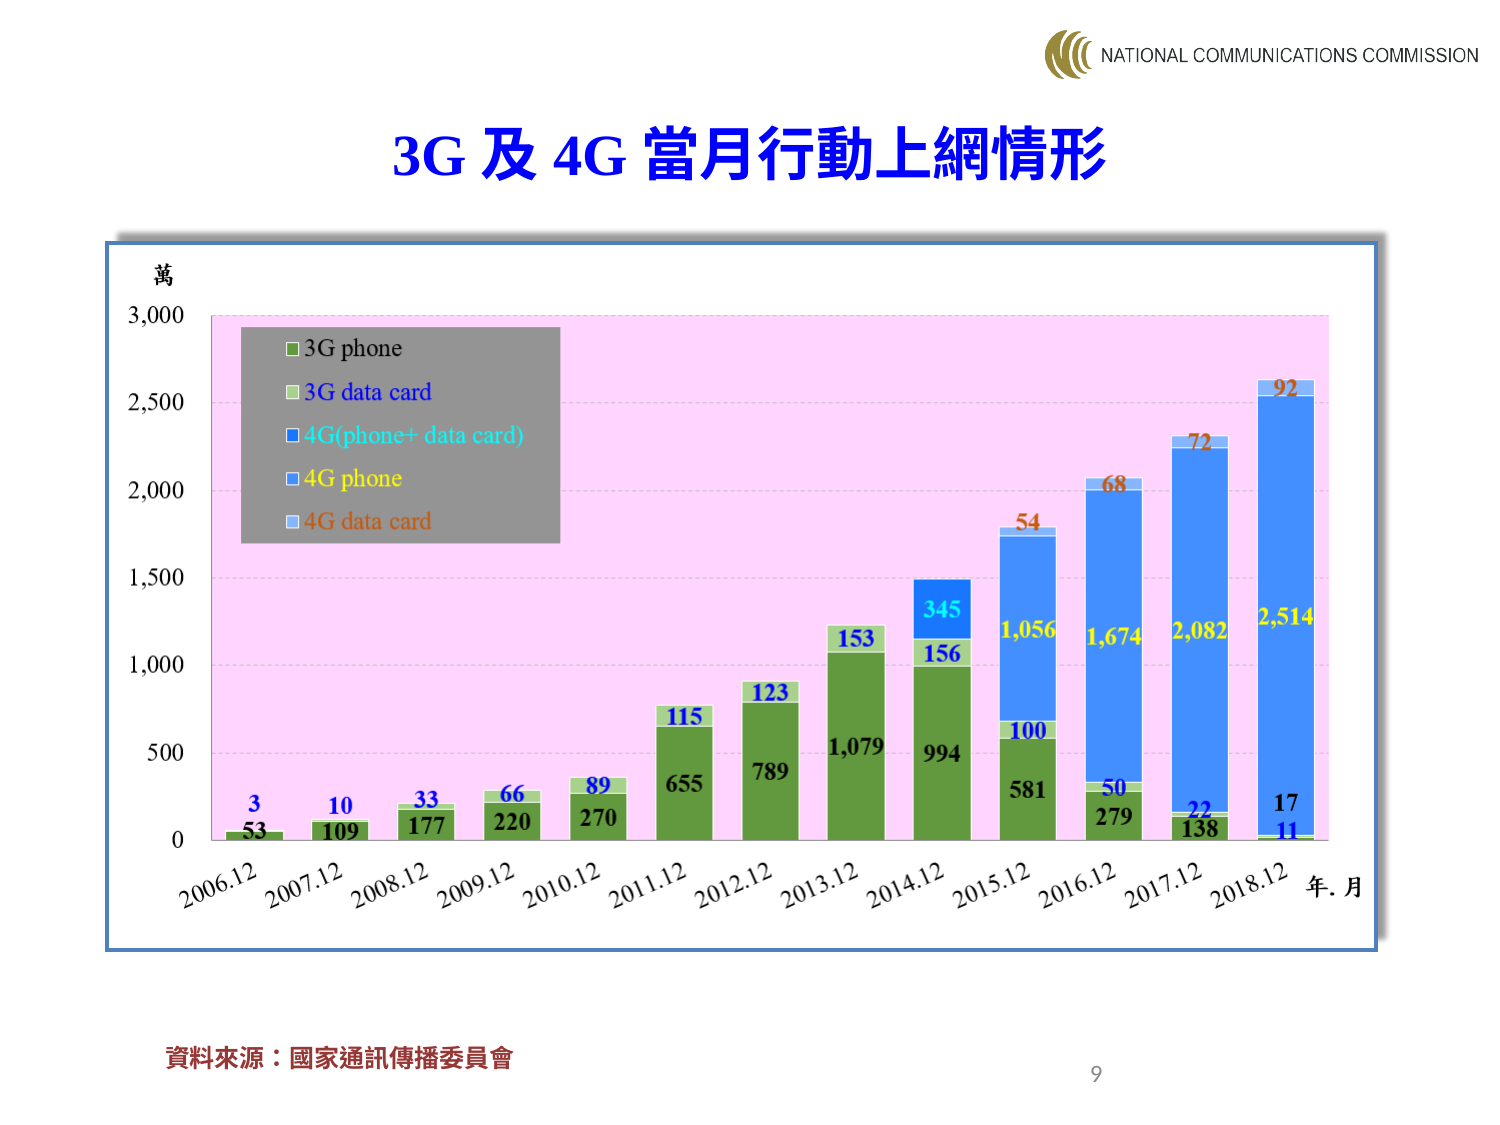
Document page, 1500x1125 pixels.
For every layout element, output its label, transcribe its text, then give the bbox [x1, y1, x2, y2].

text_box [1074, 1042, 1426, 1103]
text_box 資料來源：國家通訊傳播委員會 [0, 1035, 703, 1081]
picture [105, 224, 1395, 952]
text_box 3G及4G當月行動上網情形 [0, 90, 1500, 216]
picture [1045, 30, 1479, 79]
